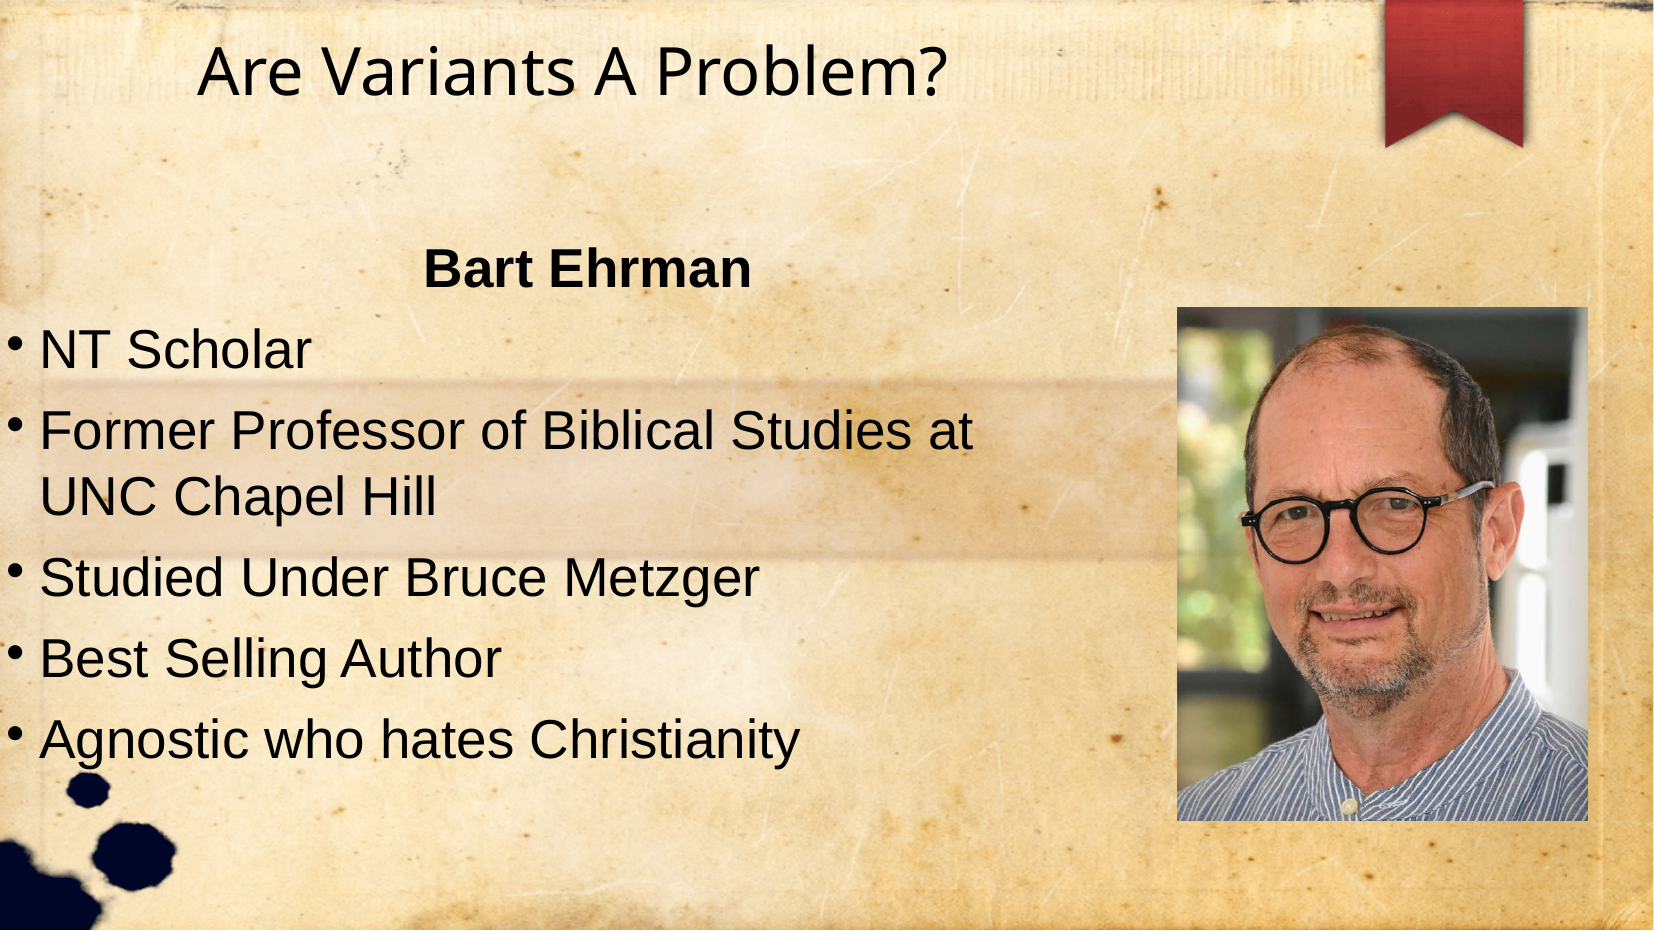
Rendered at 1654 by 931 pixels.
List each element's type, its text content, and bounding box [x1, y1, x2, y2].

list Bart Ehrman NT Scholar Former Professor of Biblical Studies at UNC Chapel Hill Studied Under Bruce Metzger Best Selling Author Agnostic who hates Christianity [5, 232, 1105, 856]
picture [0, 0, 1654, 930]
title Are Variants A Problem? [1, 0, 1146, 163]
